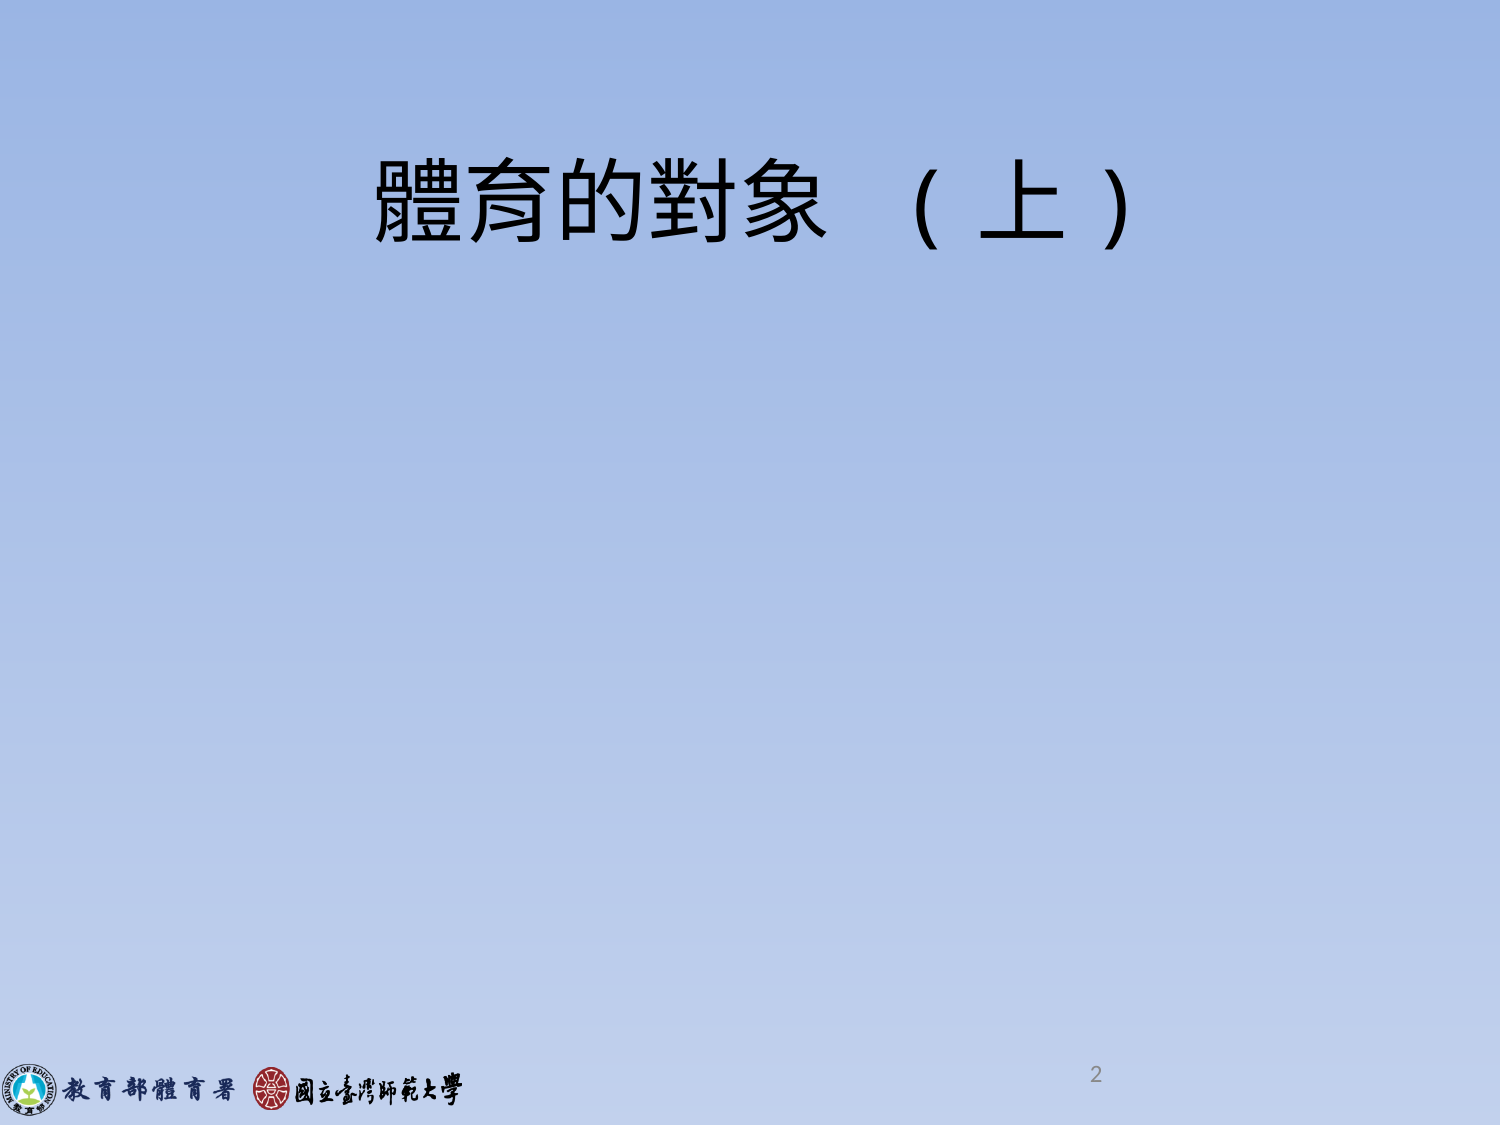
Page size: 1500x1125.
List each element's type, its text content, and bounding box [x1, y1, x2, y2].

picture [0, 1051, 243, 1125]
title 體育的對象 (上) [121, 78, 1397, 320]
text_box [1074, 1042, 1426, 1103]
picture [253, 1067, 462, 1110]
